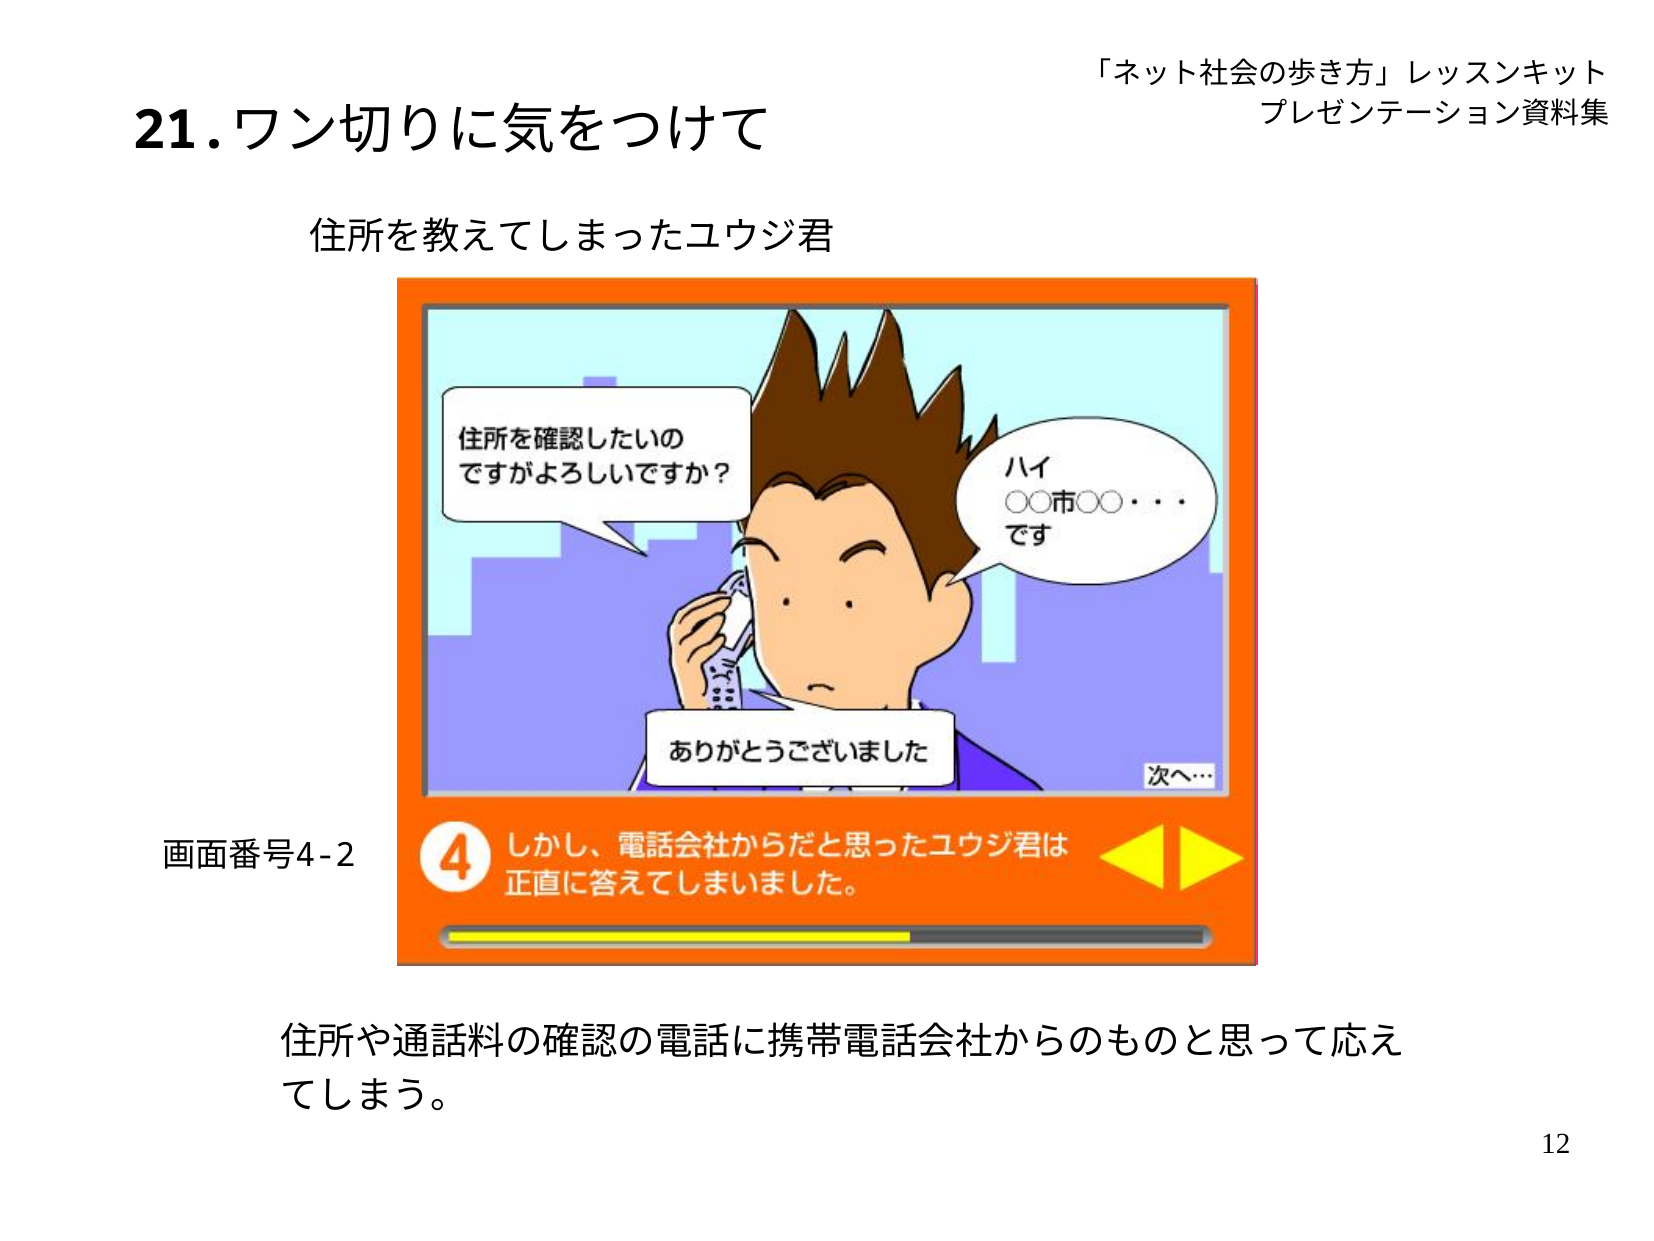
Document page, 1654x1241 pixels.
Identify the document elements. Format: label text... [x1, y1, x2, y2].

text_box 住所を教えてしまったユウジ君 [295, 206, 946, 267]
text_box 「ネット社会の歩き方」レッスンキット プレゼンテーション資料集 [1062, 44, 1625, 139]
text_box 21.ワン切りに気をつけて [118, 88, 1241, 169]
text_box 画面番号4-2 [147, 826, 384, 882]
picture [397, 277, 1258, 966]
text_box 住所や通話料の確認の電話に携帯電話会社からのものと思って応えてしまう。 [265, 1003, 1447, 1128]
